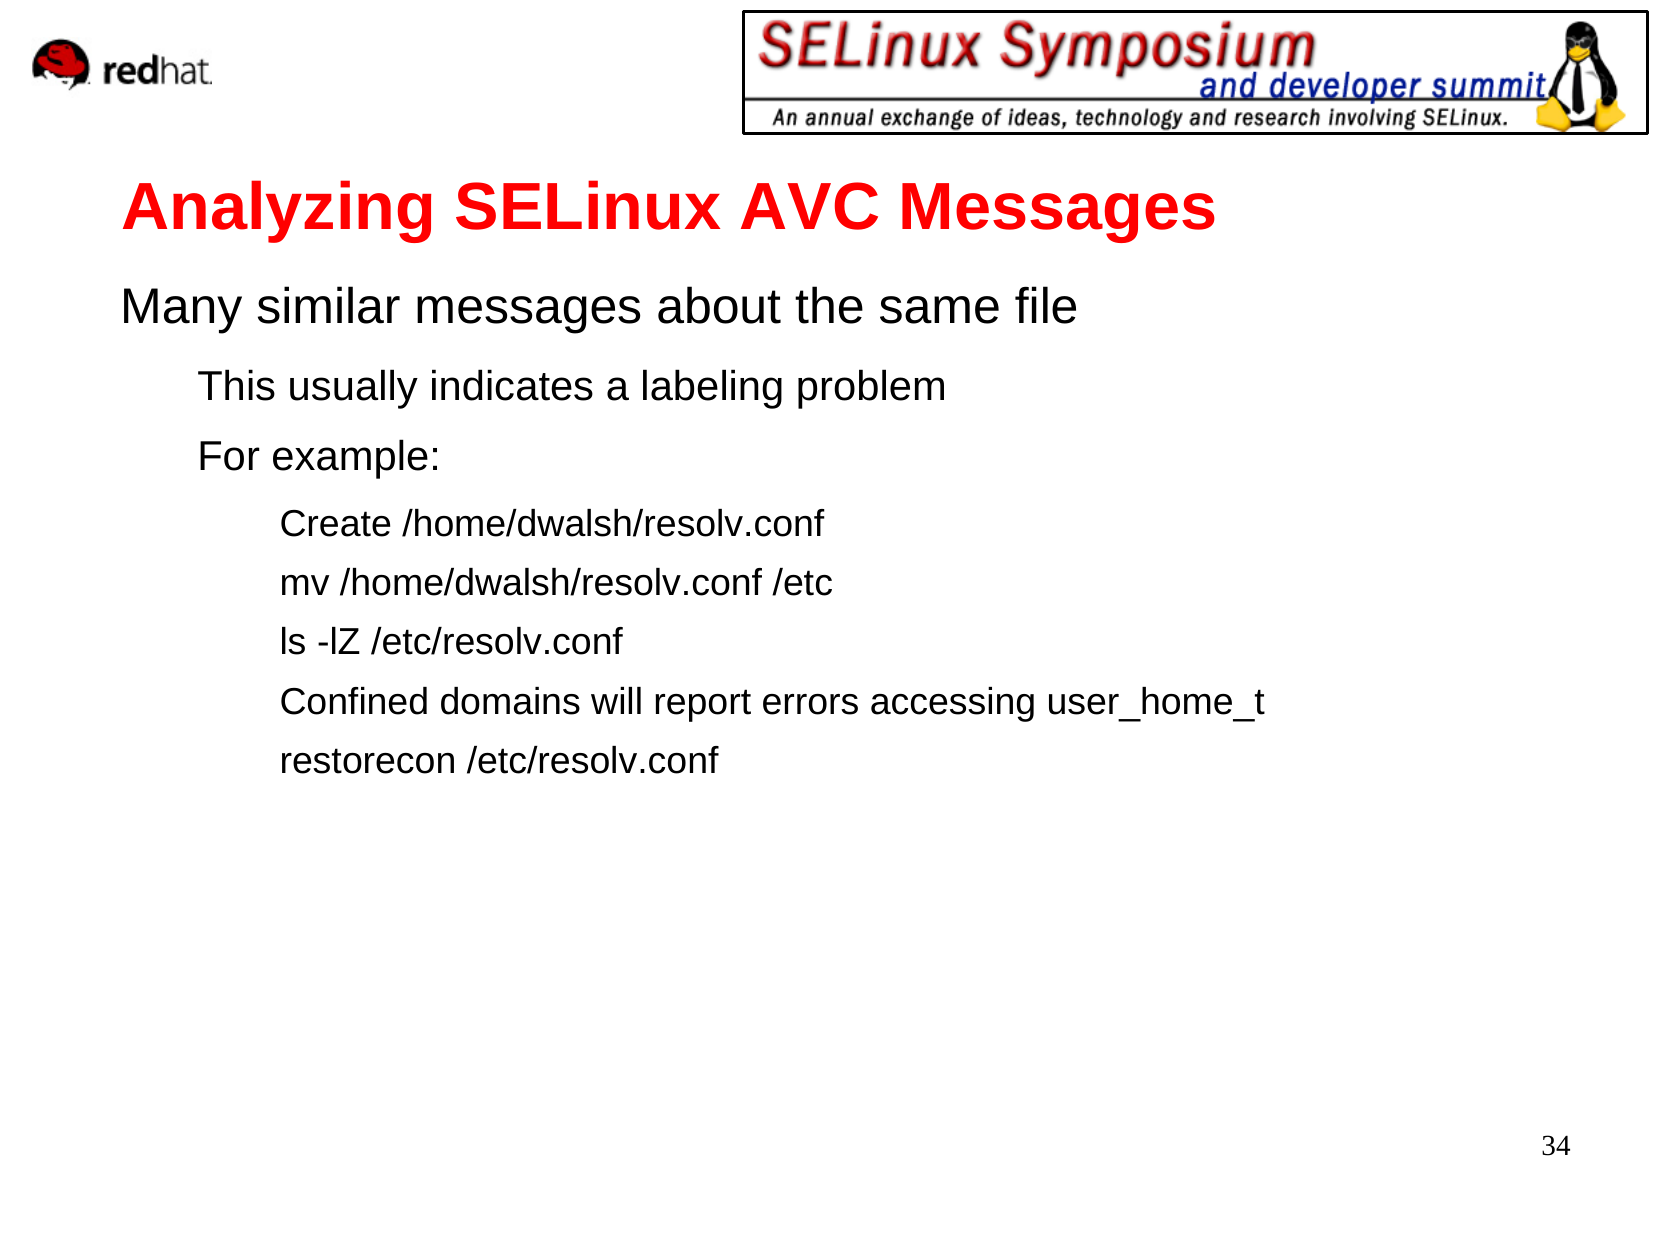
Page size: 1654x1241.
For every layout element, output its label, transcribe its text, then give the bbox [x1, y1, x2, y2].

list Many similar messages about the same file This usually indicates a labeling problem For example: Create /home/dwalsh/resolv.conf mv /home/dwalsh/resolv.conf /etc ls -lZ /etc/resolv.conf Confined domains will report errors accessing user_home_t restorecon /etc/resolv.conf [102, 277, 1515, 1060]
picture [745, 13, 1646, 132]
picture [31, 37, 212, 98]
title Analyzing SELinux AVC Messages [121, 102, 1534, 310]
